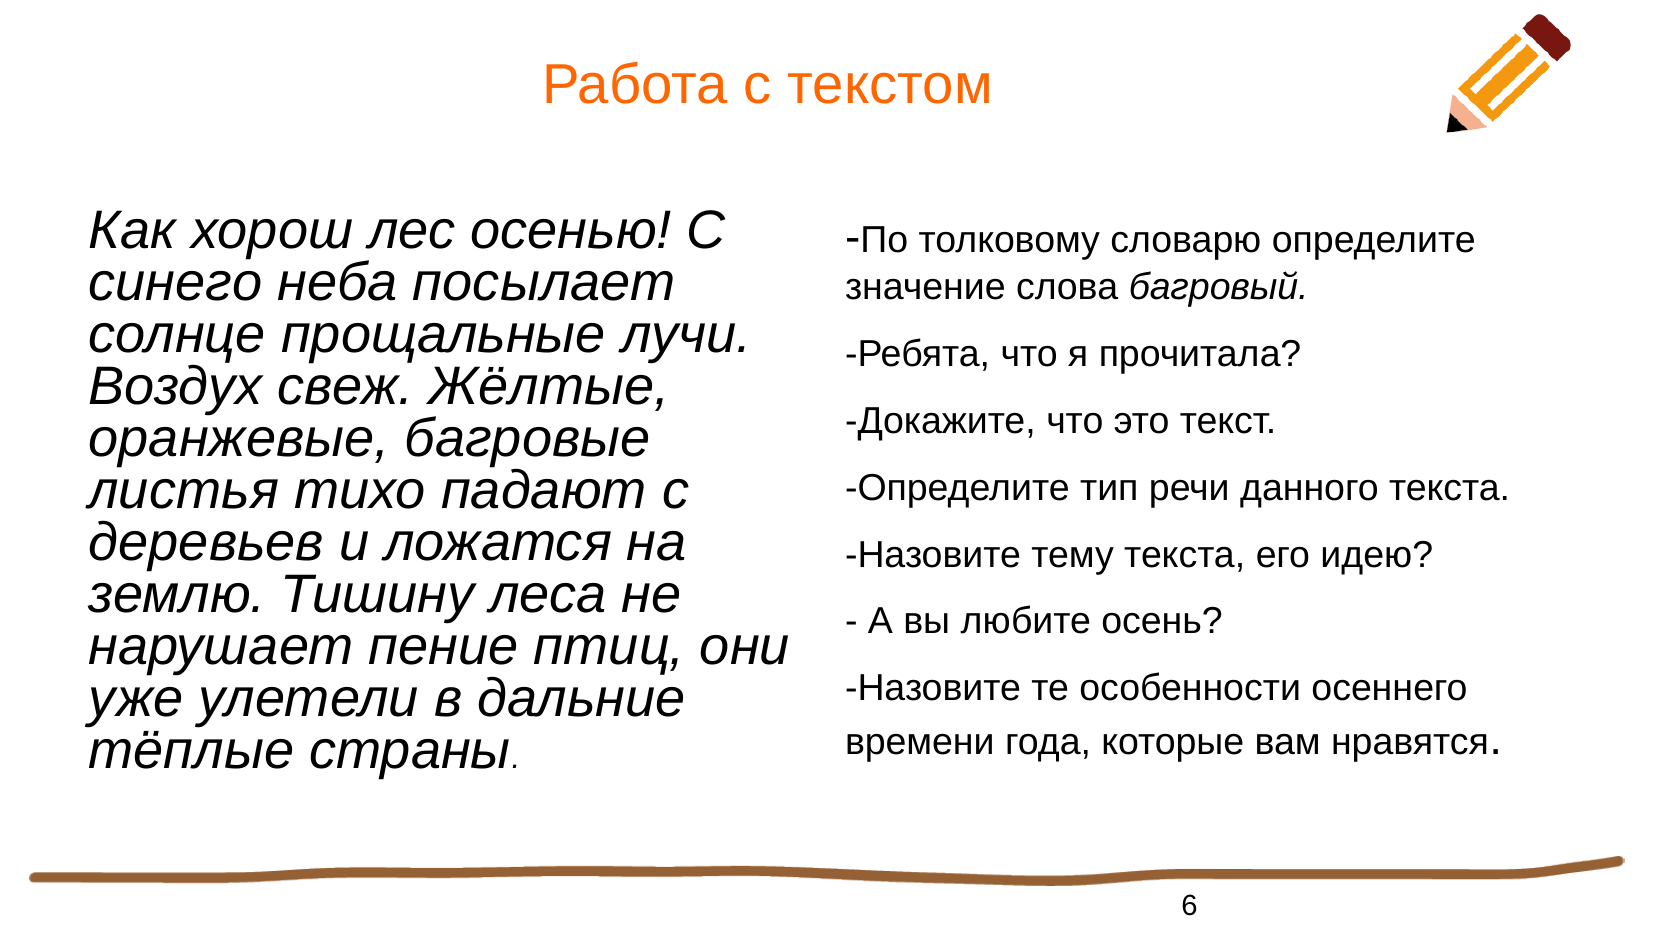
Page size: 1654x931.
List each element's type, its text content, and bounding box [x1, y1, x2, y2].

list Как хорош лес осенью! С синего неба посылает солнце прощальные лучи. Воздух свеж. Жёлтые, оранжевые, багровые листья тихо падают с деревьев и ложатся на землю. Тишину леса не нарушает пение птиц, они уже улетели в дальние тёплые страны. [88, 206, 809, 857]
title Работа с текстом [88, 29, 1447, 133]
list -По толковому словарю определите значение слова багровый. -Ребята, что я прочитала? -Докажите, что это текст. -Определите тип речи данного текста. -Назовите тему текста, его идею? - А вы любите осень? -Назовите те особенности осеннего времени года, которые вам нравятся. [845, 206, 1566, 857]
text_box [1181, 885, 1565, 931]
